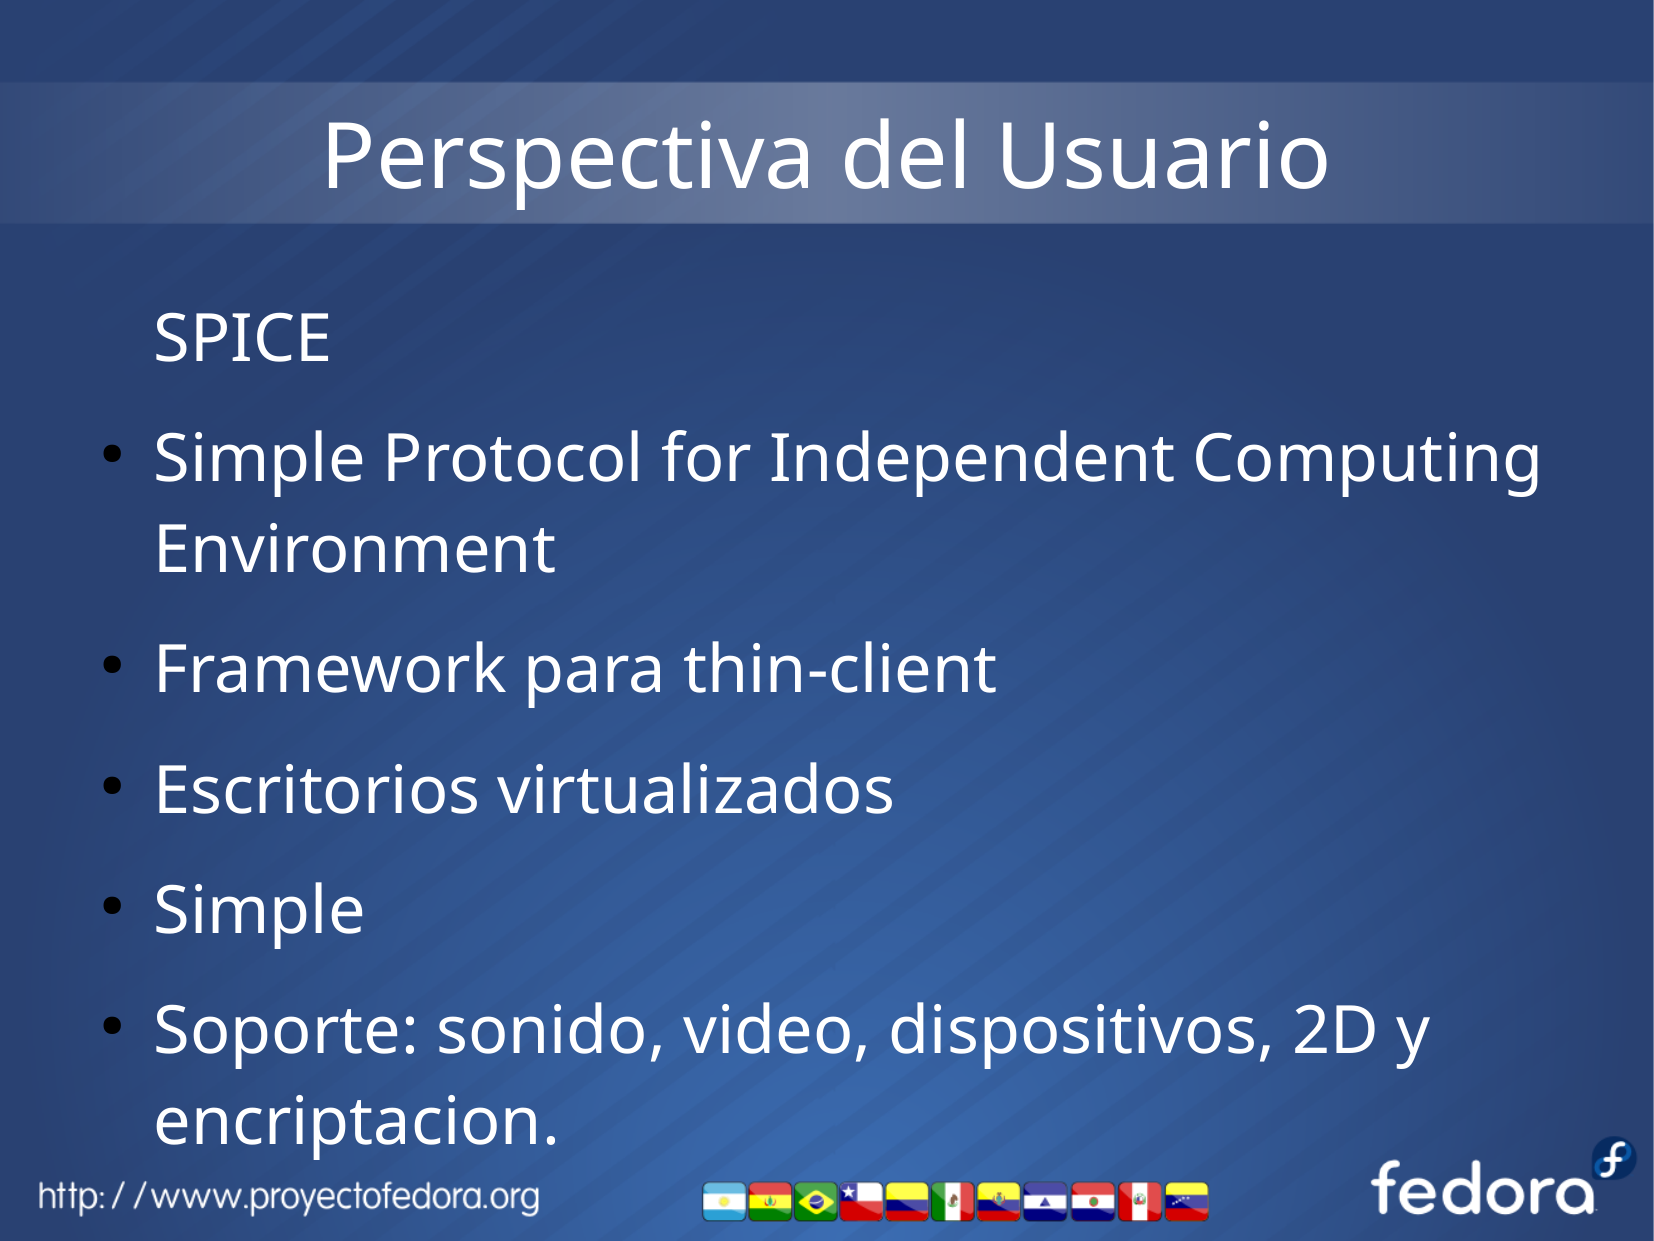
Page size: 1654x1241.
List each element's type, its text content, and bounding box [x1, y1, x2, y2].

title Perspectiva del Usuario [82, 56, 1571, 250]
list SPICE Simple Protocol for Independent Computing Environment Framework para thin-client Escritorios virtualizados Simple Soporte: sonido, video, dispositivos, 2D y encriptacion. [82, 290, 1571, 1094]
picture [0, 0, 1654, 1241]
